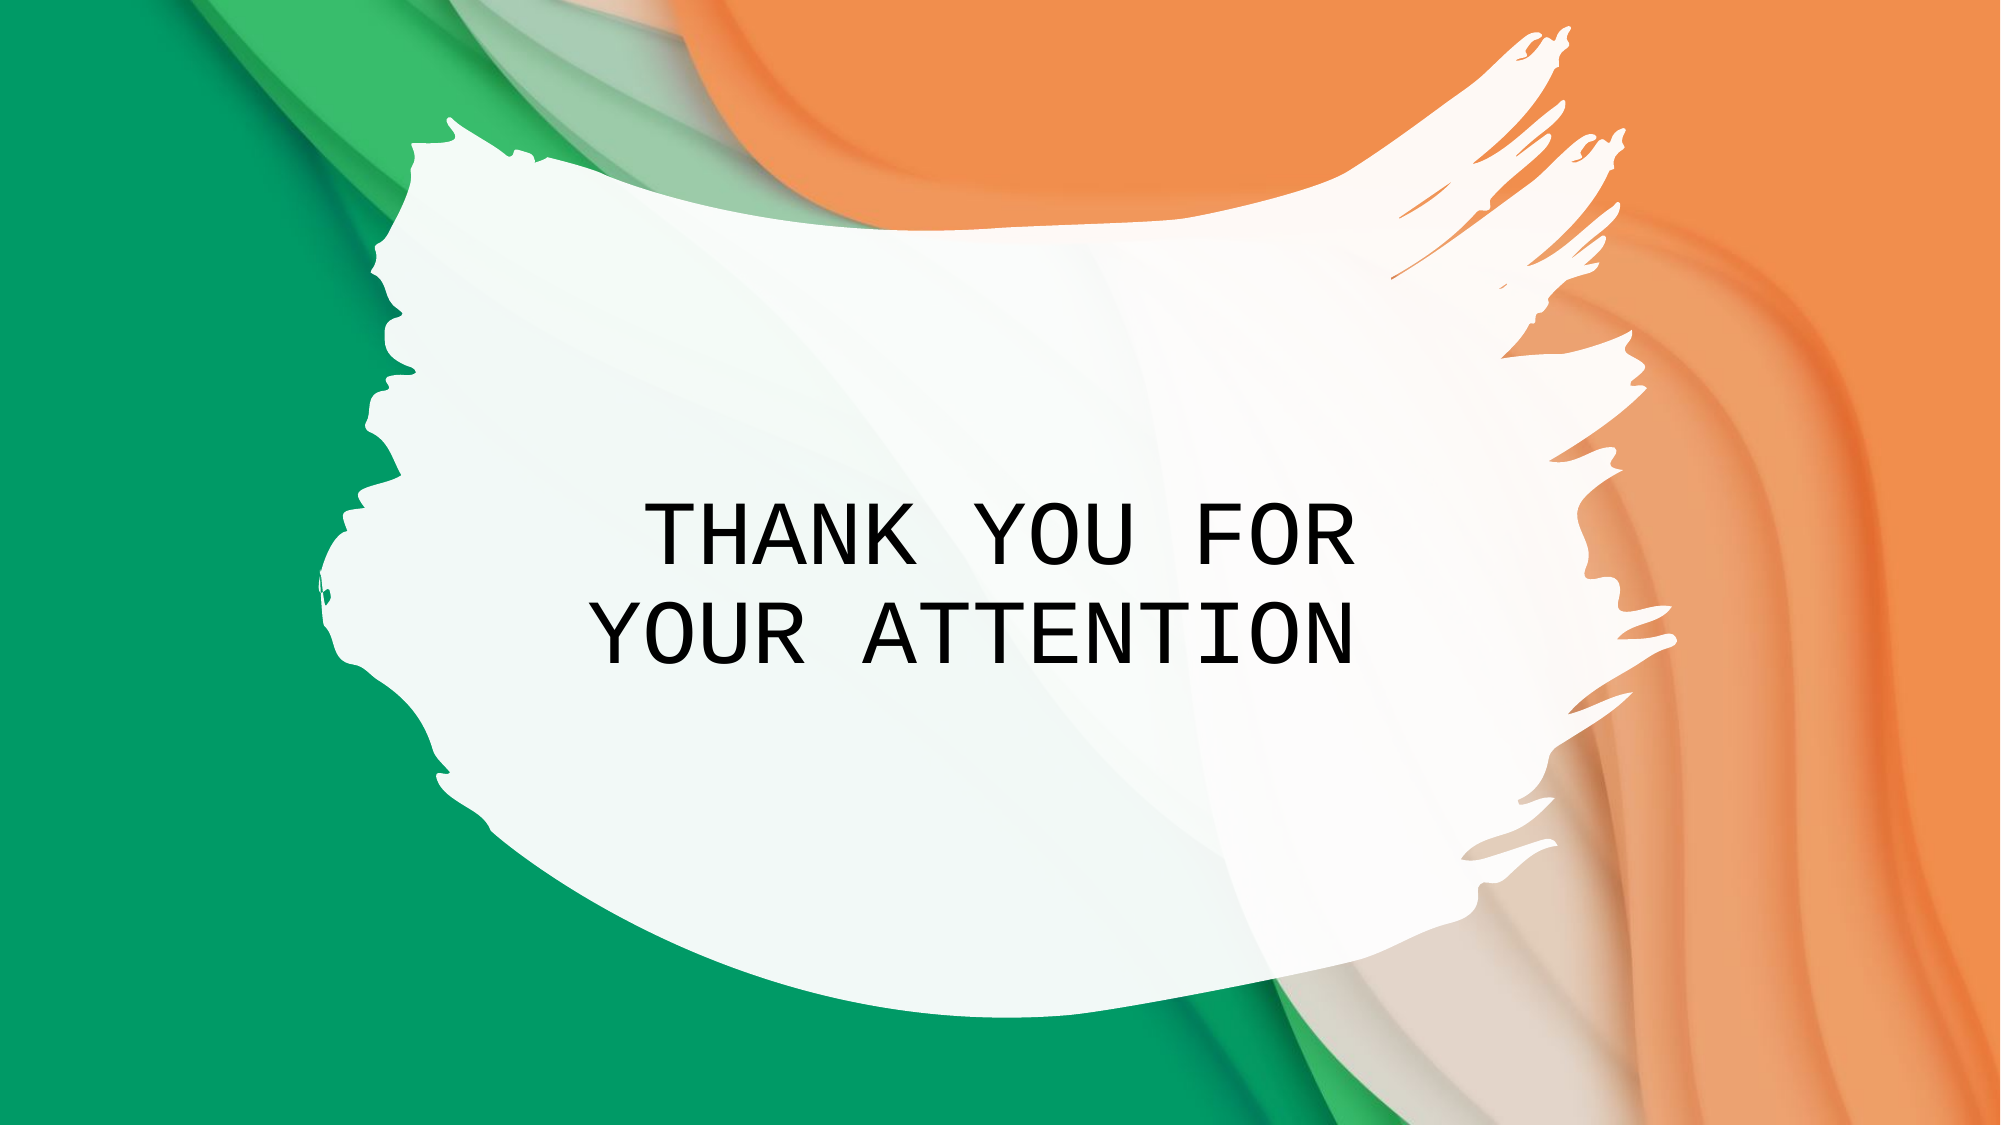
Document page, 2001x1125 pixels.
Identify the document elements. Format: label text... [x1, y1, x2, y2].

title THANK YOU FOR YOUR ATTENTION [545, 249, 1455, 692]
picture [0, 0, 2000, 1125]
text_box [318, 26, 1677, 1018]
